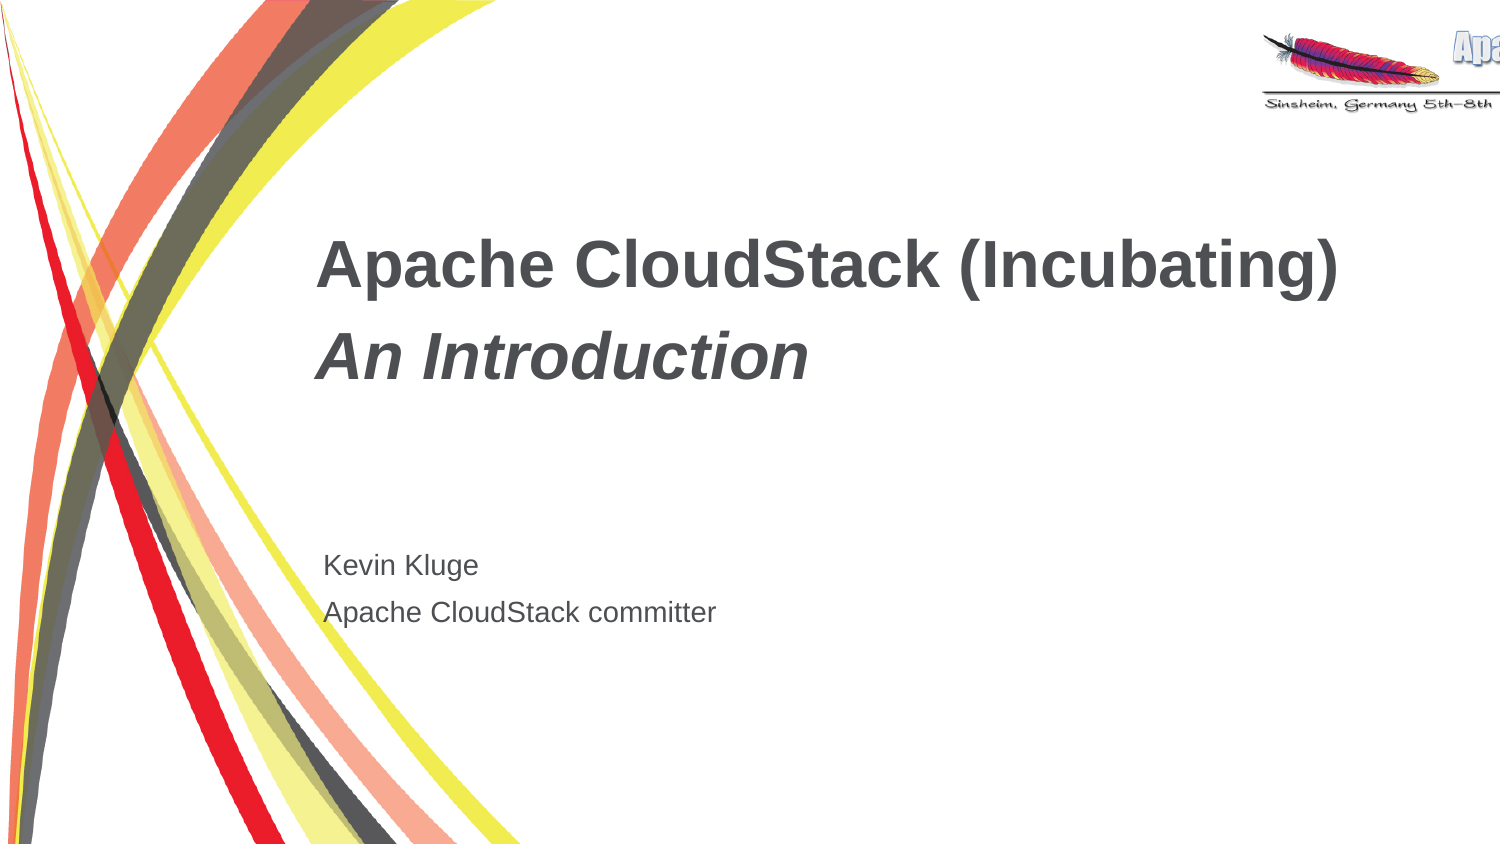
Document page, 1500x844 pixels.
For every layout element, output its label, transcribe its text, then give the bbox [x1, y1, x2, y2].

list Apache CloudStack (Incubating) An Introduction [299, 209, 1388, 401]
list Kevin Kluge Apache CloudStack committer [308, 538, 1346, 636]
picture [0, 0, 1500, 844]
